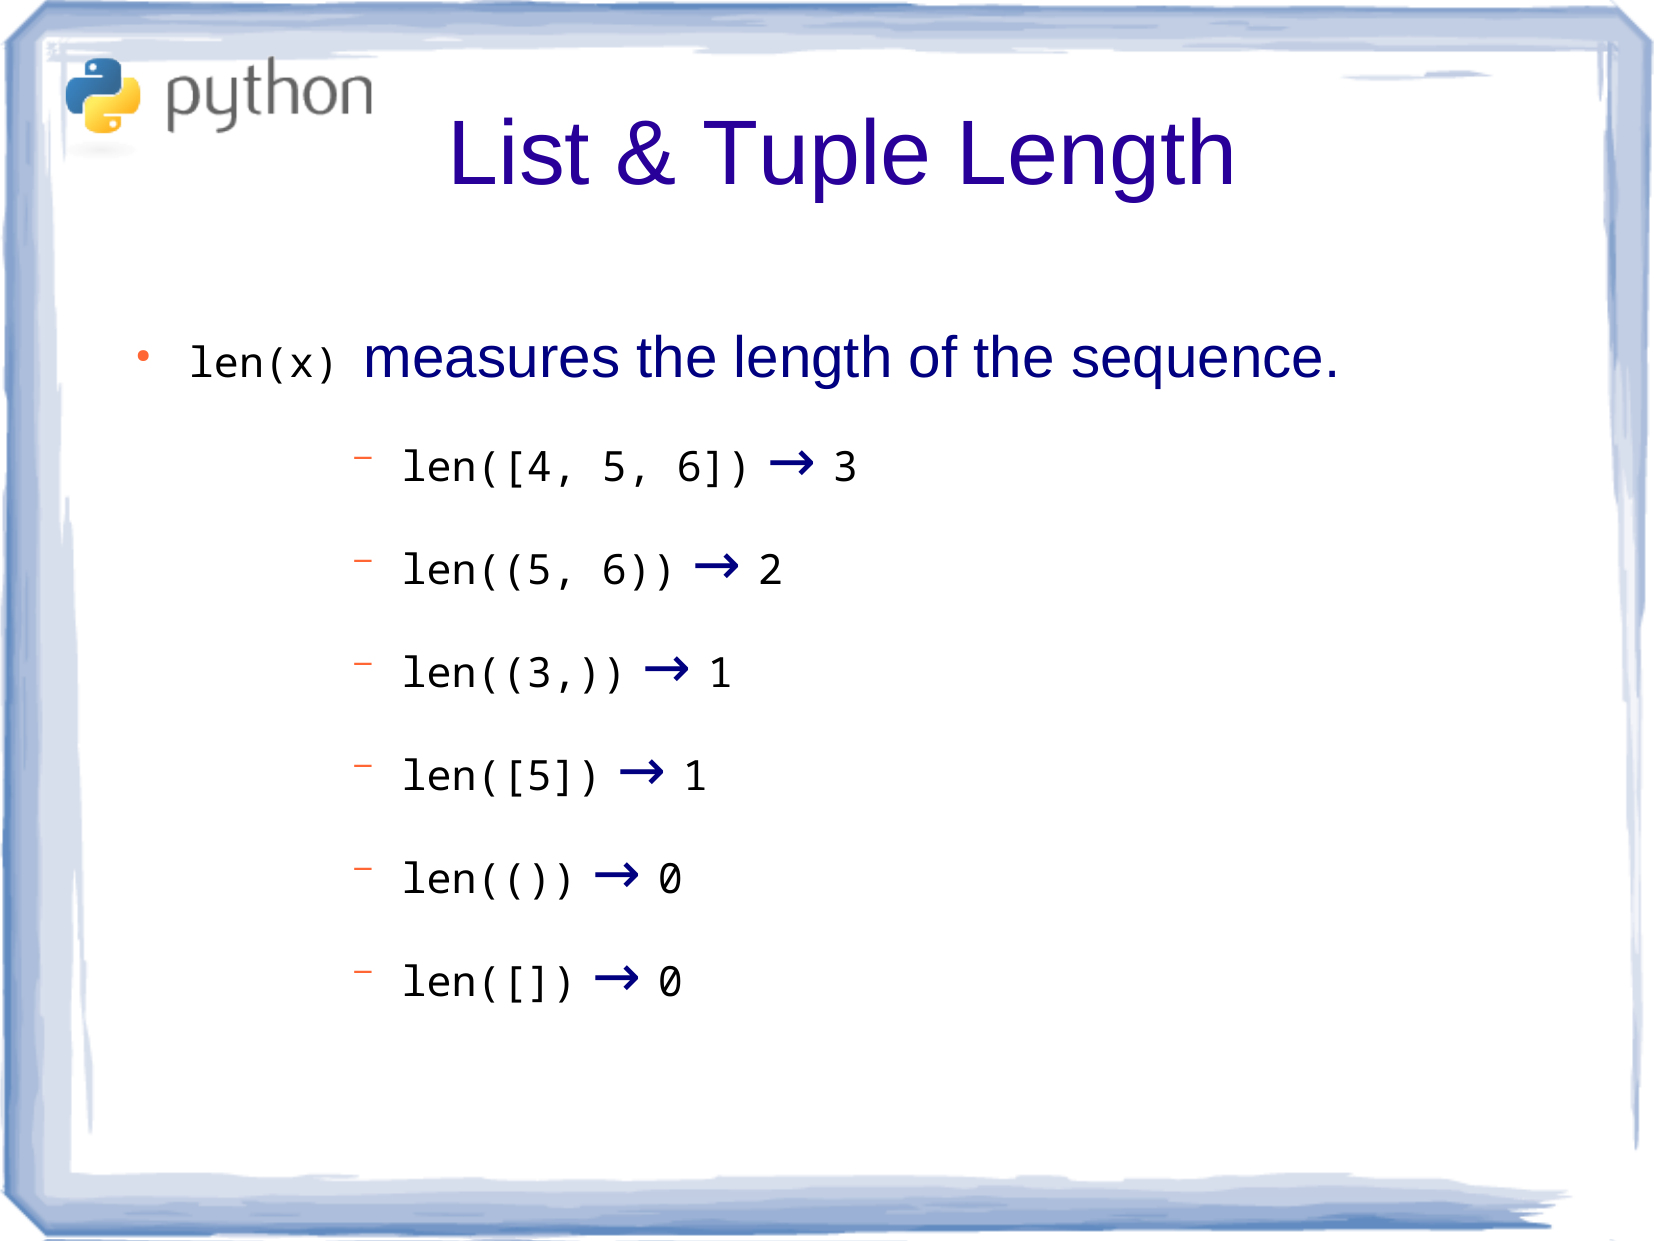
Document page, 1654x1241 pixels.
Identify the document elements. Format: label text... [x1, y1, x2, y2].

list len(x) measures the length of the sequence. len([4, 5, 6]) → 3 len((5, 6)) → 2 len((3,)) → 1 len([5]) → 1 len(()) → 0 len([]) → 0 [118, 324, 1571, 1001]
picture [0, 0, 1654, 1241]
title List & Tuple Length [82, 49, 1571, 257]
